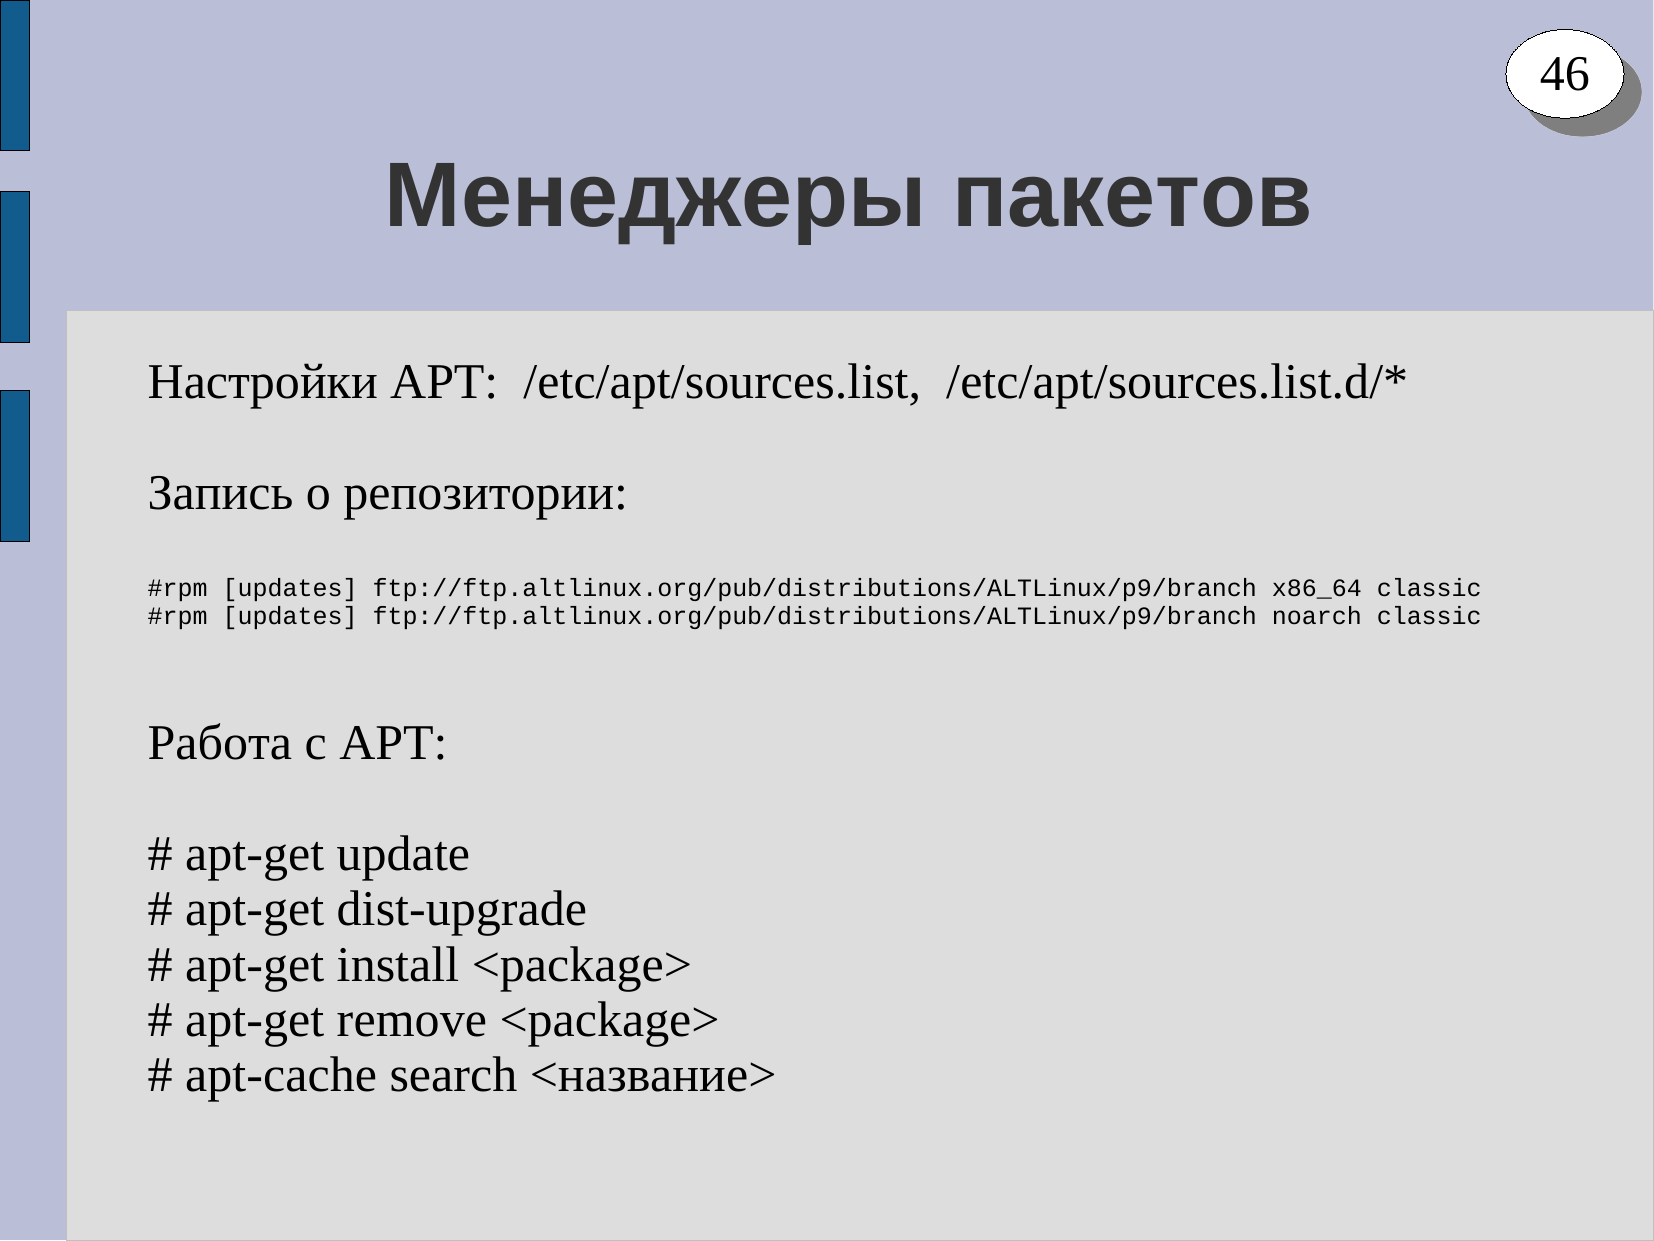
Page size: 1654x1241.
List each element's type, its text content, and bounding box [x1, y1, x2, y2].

text_box 46 [1505, 29, 1625, 119]
title Менеджеры пакетов [121, 91, 1534, 299]
text_box Настройки APT: /etc/apt/sources.list, /etc/apt/sources.list.d/* Запись о репозитории: #rpm [updates] ftp://ftp.altlinux.org/pub/distributions/ALTLinux/p9/branch x86_64 classic #rpm [updates] ftp://ftp.altlinux.org/pub/distributions/ALTLinux/p9/branch noarch classic Работа с APT: # apt-get update # apt-get dist-upgrade # apt-get install <package> # apt-get remove <package> # apt-cache search <название> [147, 354, 1483, 1158]
